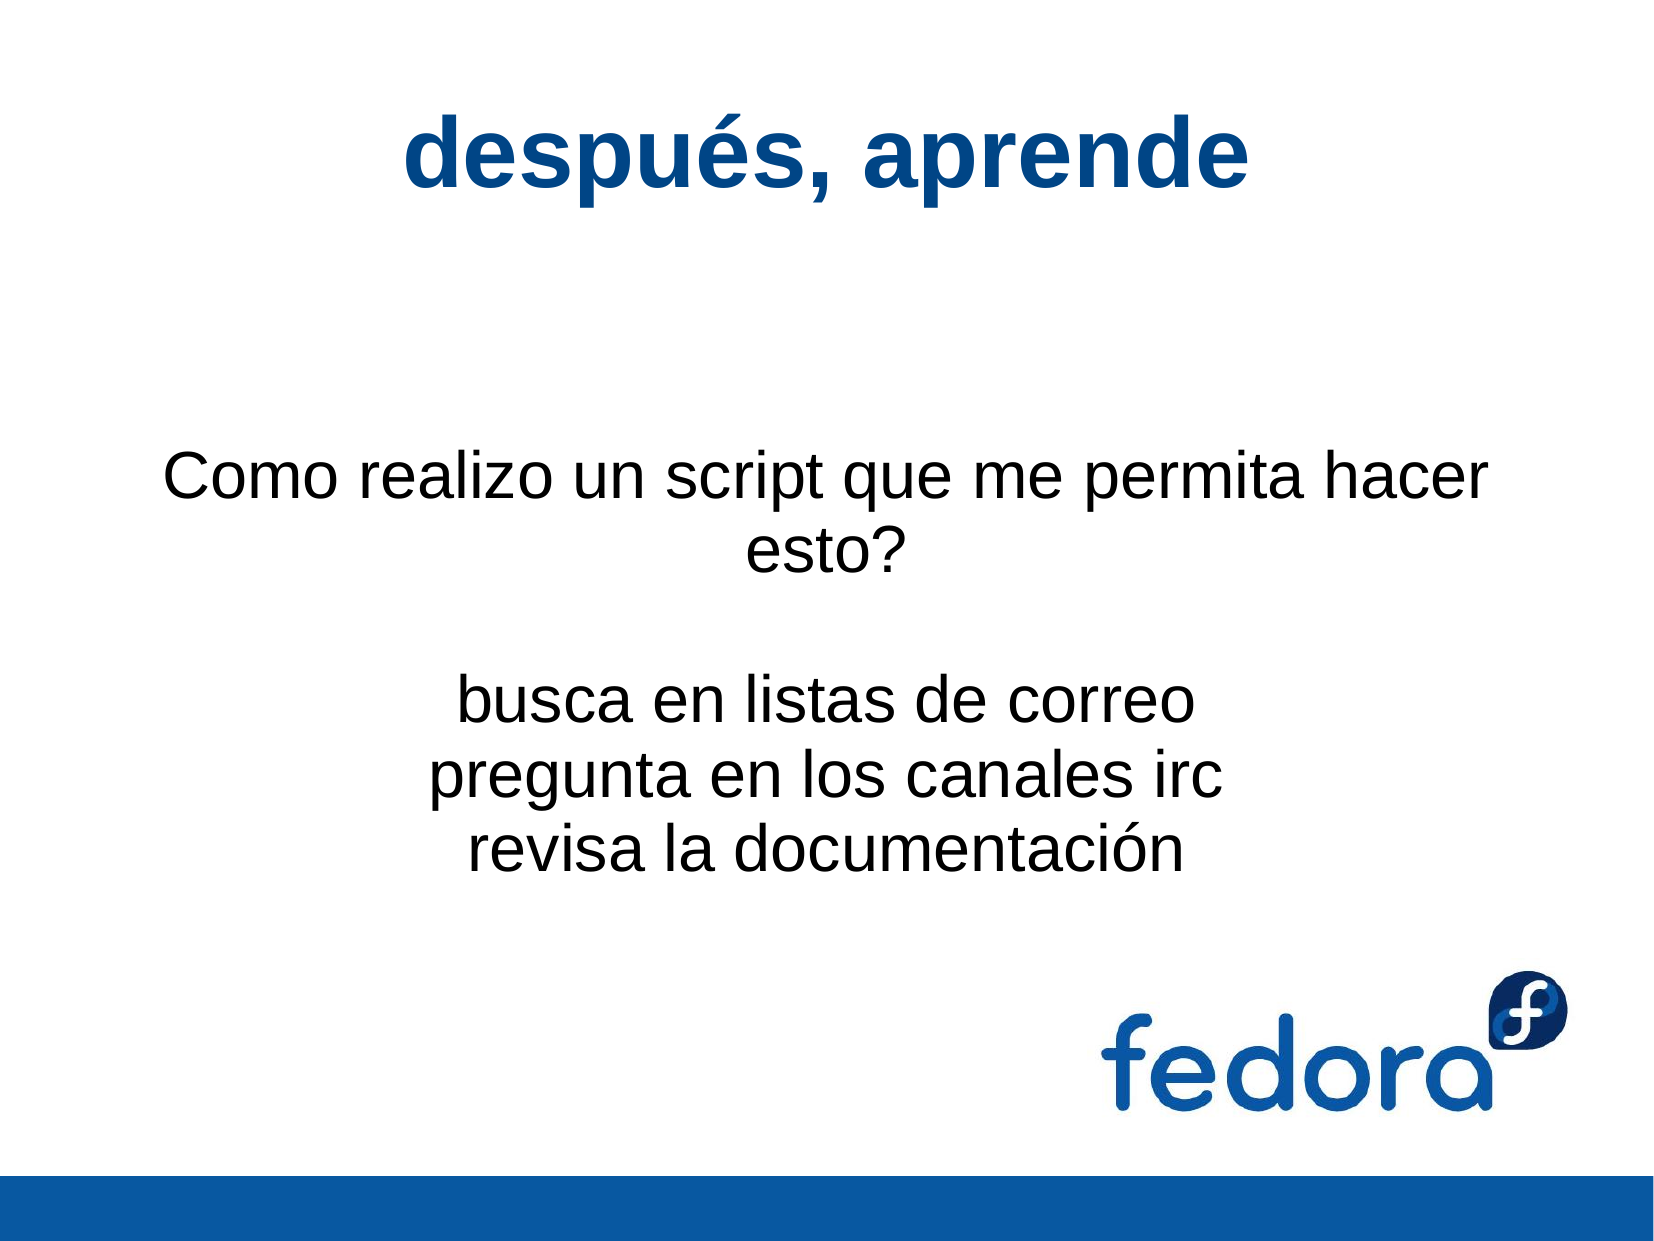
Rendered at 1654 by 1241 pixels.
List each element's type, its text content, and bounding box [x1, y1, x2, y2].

picture [0, 1176, 1654, 1241]
title después, aprende [82, 56, 1571, 250]
subtitle Como realizo un script que me permita hacer esto? busca en listas de correo pregunta en los canales irc revisa la documentación [82, 297, 1571, 1102]
picture [1087, 958, 1576, 1125]
